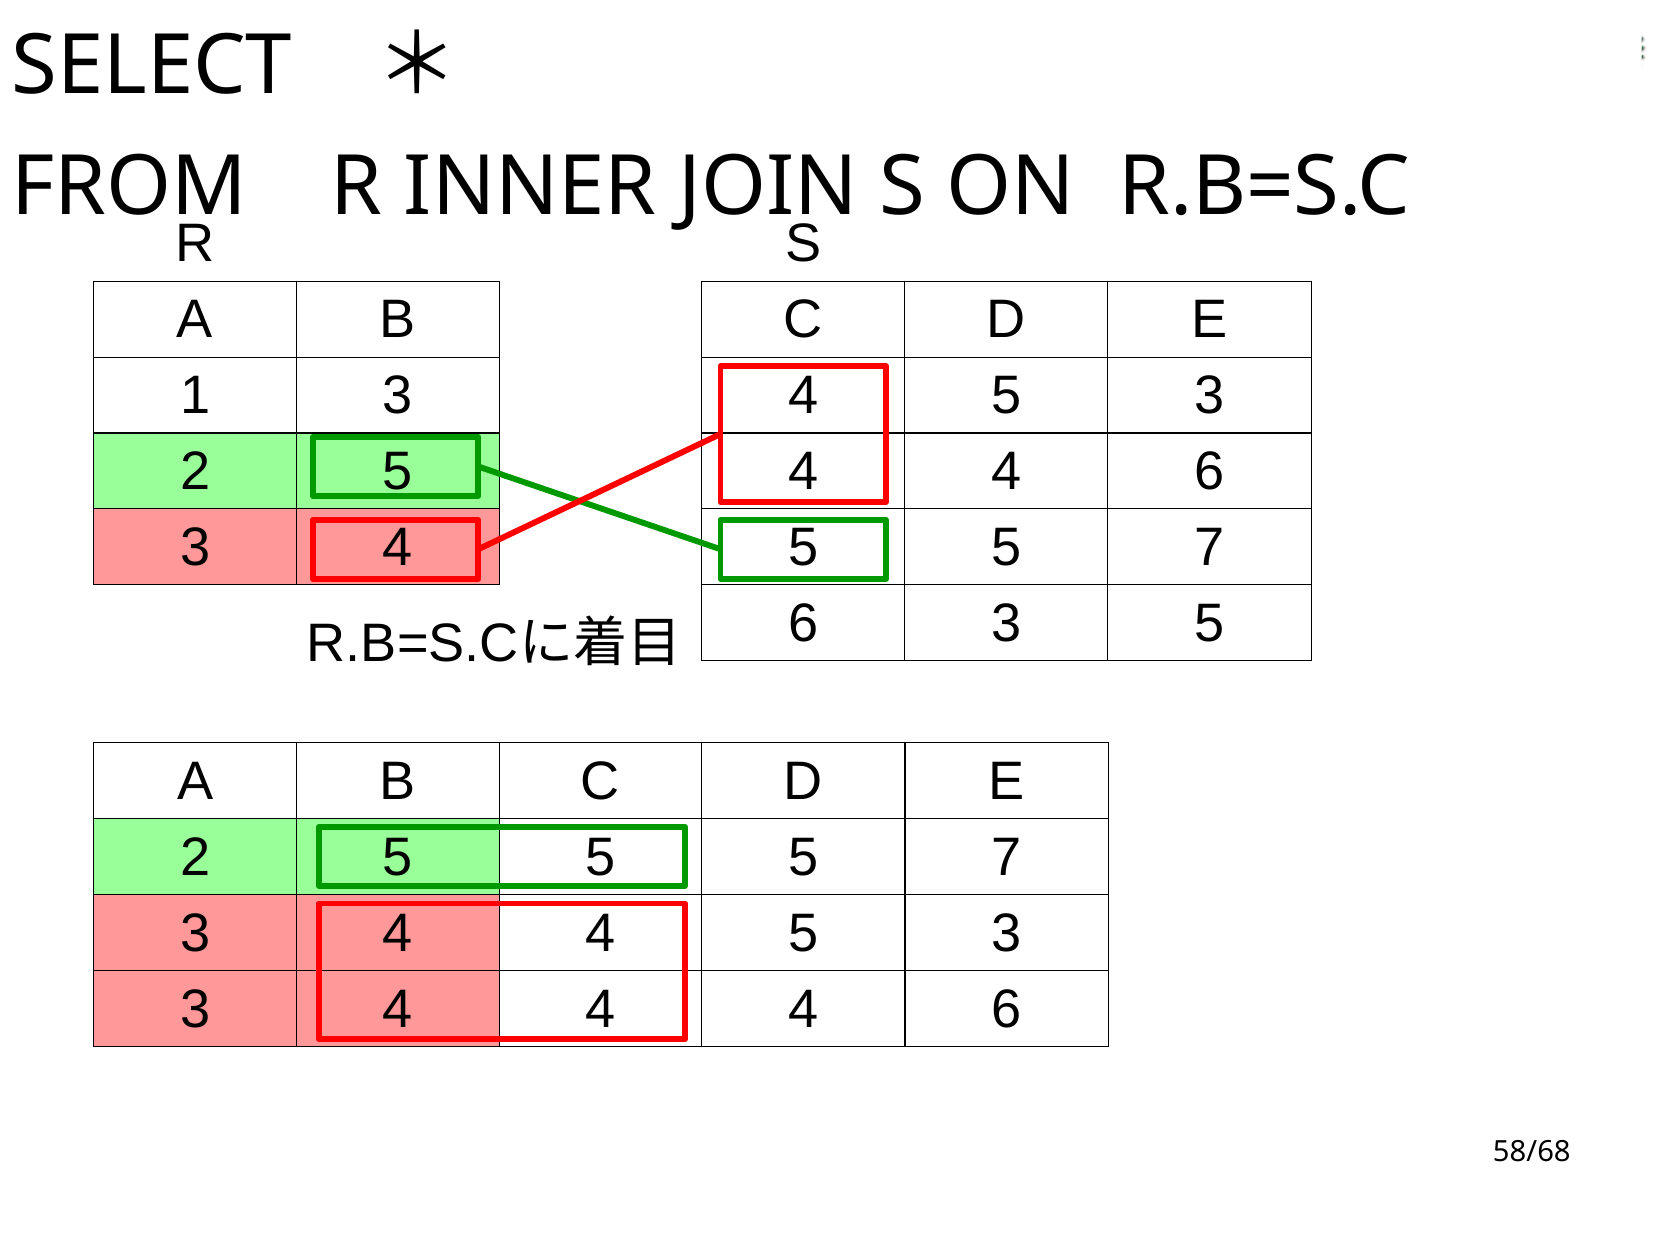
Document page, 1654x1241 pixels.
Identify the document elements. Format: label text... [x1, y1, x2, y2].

table_cell 3 [906, 895, 1108, 970]
table_cell D [905, 282, 1107, 357]
table_cell 5 [702, 509, 904, 584]
table_cell 5 [481, 434, 499, 470]
table_cell [615, 509, 701, 539]
table_cell 5 [316, 440, 475, 493]
table_header [499, 205, 702, 281]
table_cell 4 [702, 358, 904, 432]
table_cell 2 [94, 434, 296, 508]
table_cell [94, 585, 296, 661]
table_cell B [297, 282, 499, 357]
table_cell 4 [297, 971, 499, 1046]
table_cell 4 [702, 434, 711, 439]
table_cell [499, 585, 701, 661]
table_cell 7 [1108, 509, 1311, 584]
table_cell 3 [905, 585, 1107, 660]
table_cell 4 [702, 971, 904, 1046]
title SELECT ＊ FROM R INNER JOIN S ON R.B=S.C [11, 11, 1642, 224]
table_cell 5 [500, 830, 682, 883]
table_cell 4 [316, 523, 475, 576]
table_cell 6 [702, 585, 904, 660]
text_box R.B=S.Cに着目 [236, 590, 697, 675]
table_cell 4 [905, 434, 1107, 508]
table_header A [94, 743, 296, 818]
table_cell C [702, 282, 904, 357]
table_cell 5 [702, 895, 904, 970]
table_header R [94, 205, 296, 281]
table_header E [906, 743, 1108, 818]
table_cell 5 [322, 830, 499, 883]
table_cell 4 [322, 971, 499, 1036]
table_cell 3 [1108, 358, 1311, 432]
table_header [1108, 205, 1311, 281]
table_cell 4 [297, 895, 499, 970]
table_header B [297, 743, 499, 818]
table_header C [500, 743, 701, 818]
table_cell E [1108, 282, 1311, 357]
table_header D [702, 743, 904, 818]
table_cell 4 [500, 971, 682, 1036]
table_cell 5 [297, 819, 499, 894]
table_cell 7 [906, 819, 1108, 894]
table_cell 4 [723, 434, 883, 499]
table_cell 3 [94, 895, 296, 970]
table_cell 5 [297, 434, 499, 508]
table_cell [296, 585, 499, 590]
table_cell 4 [500, 906, 682, 970]
table_cell 1 [94, 358, 296, 432]
table_cell A [94, 282, 296, 357]
table_cell 5 [500, 819, 701, 894]
table_header S [702, 205, 905, 281]
table_cell 5 [905, 358, 1107, 432]
table_cell 6 [1108, 434, 1311, 508]
table_header [296, 205, 499, 281]
table_cell 5 [1108, 585, 1311, 660]
table_cell [500, 433, 701, 497]
table_cell 3 [297, 358, 499, 432]
table_cell 4 [702, 434, 904, 508]
table_cell [589, 448, 701, 509]
table_cell 4 [723, 369, 883, 432]
table_cell 5 [723, 523, 883, 576]
table_cell 3 [94, 971, 296, 1046]
table_cell 4 [500, 971, 701, 1046]
picture [1642, 2, 1650, 99]
table_cell [500, 509, 553, 535]
table_cell 5 [905, 509, 1107, 584]
table_cell 4 [322, 906, 499, 970]
table_cell 2 [94, 819, 296, 894]
table_cell 3 [94, 509, 296, 584]
table_cell [500, 357, 701, 433]
table_cell [500, 509, 701, 585]
table_header [905, 205, 1108, 281]
table_cell 6 [906, 971, 1108, 1046]
table_cell [500, 281, 701, 357]
table_cell 4 [297, 509, 499, 584]
table_cell [572, 505, 590, 509]
table_cell 5 [702, 819, 904, 894]
table_cell 4 [500, 895, 701, 970]
table_cell [500, 478, 570, 509]
